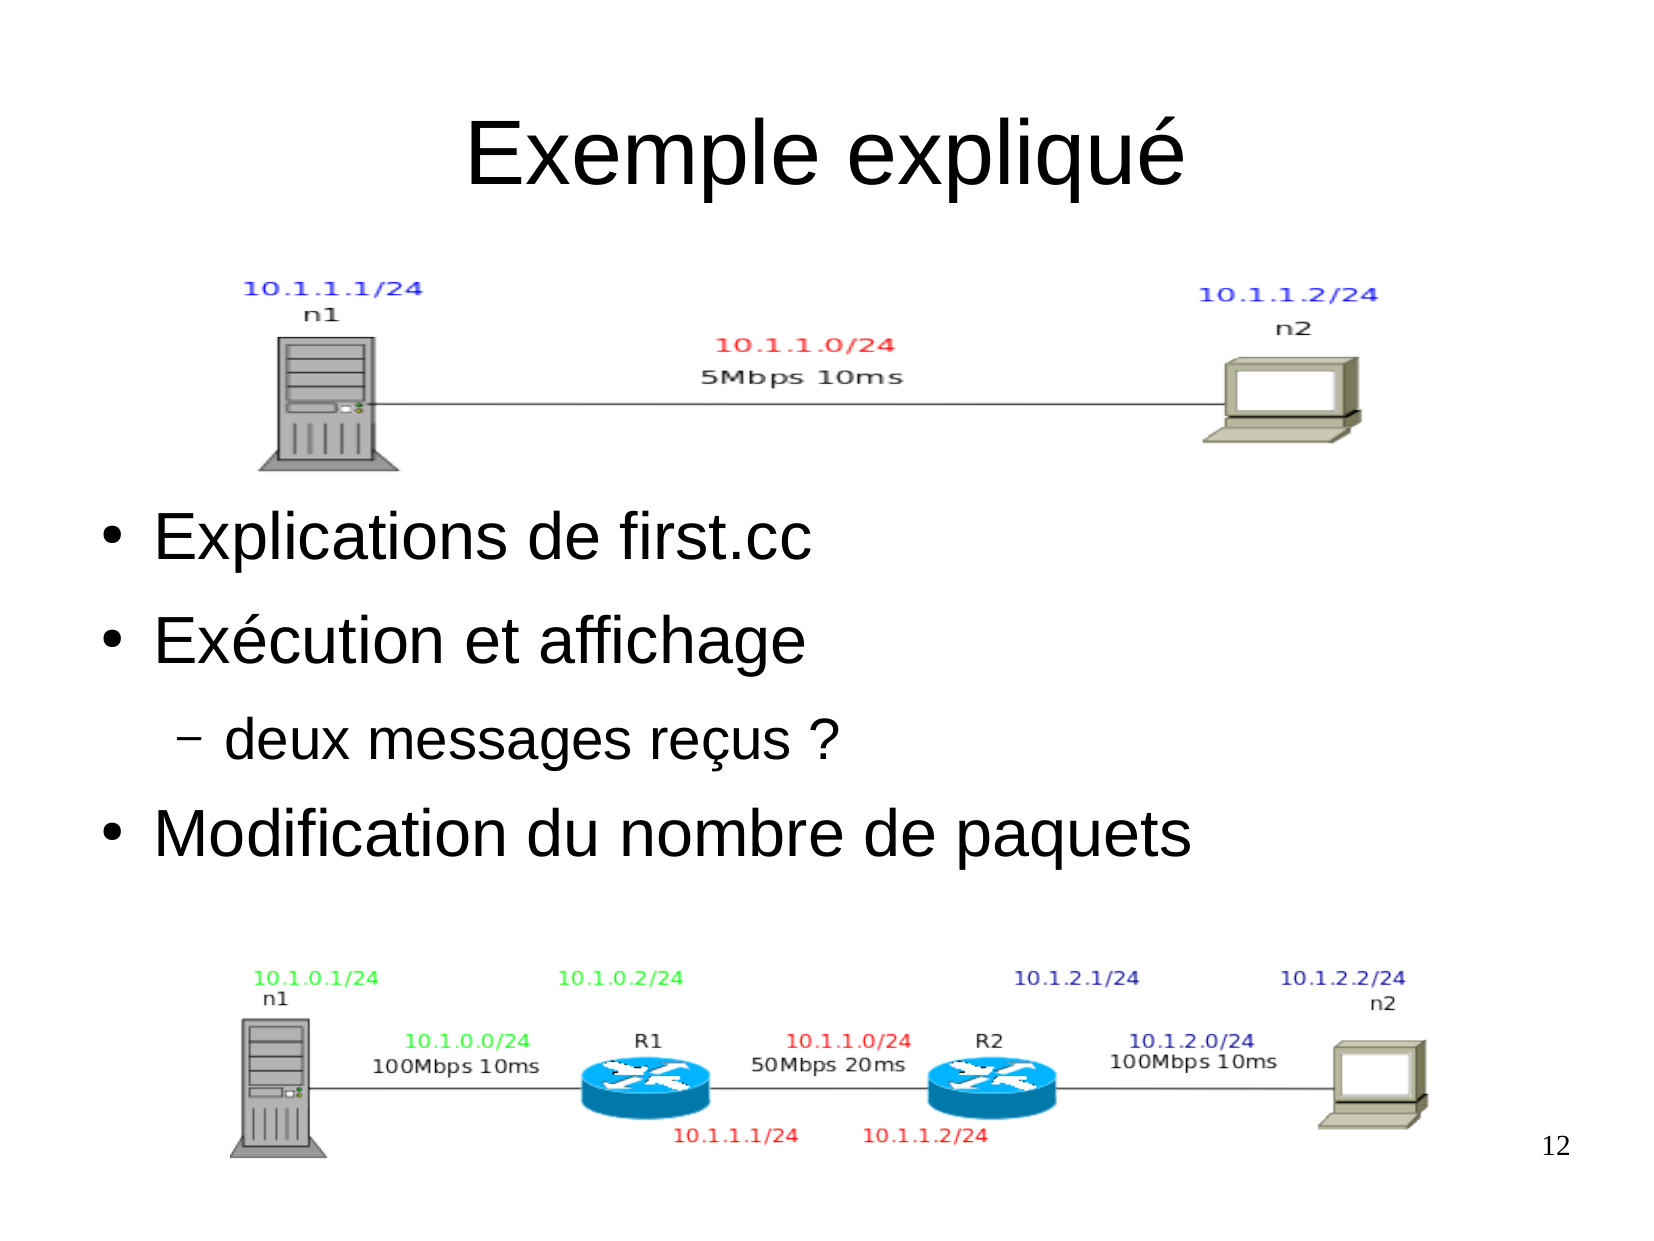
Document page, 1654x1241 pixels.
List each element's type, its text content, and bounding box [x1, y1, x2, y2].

list Explications de first.cc Exécution et affichage deux messages reçus ? Modification du nombre de paquets [82, 290, 1571, 1094]
picture [242, 279, 1388, 511]
title Exemple expliqué [82, 56, 1571, 250]
picture [230, 968, 1435, 1201]
